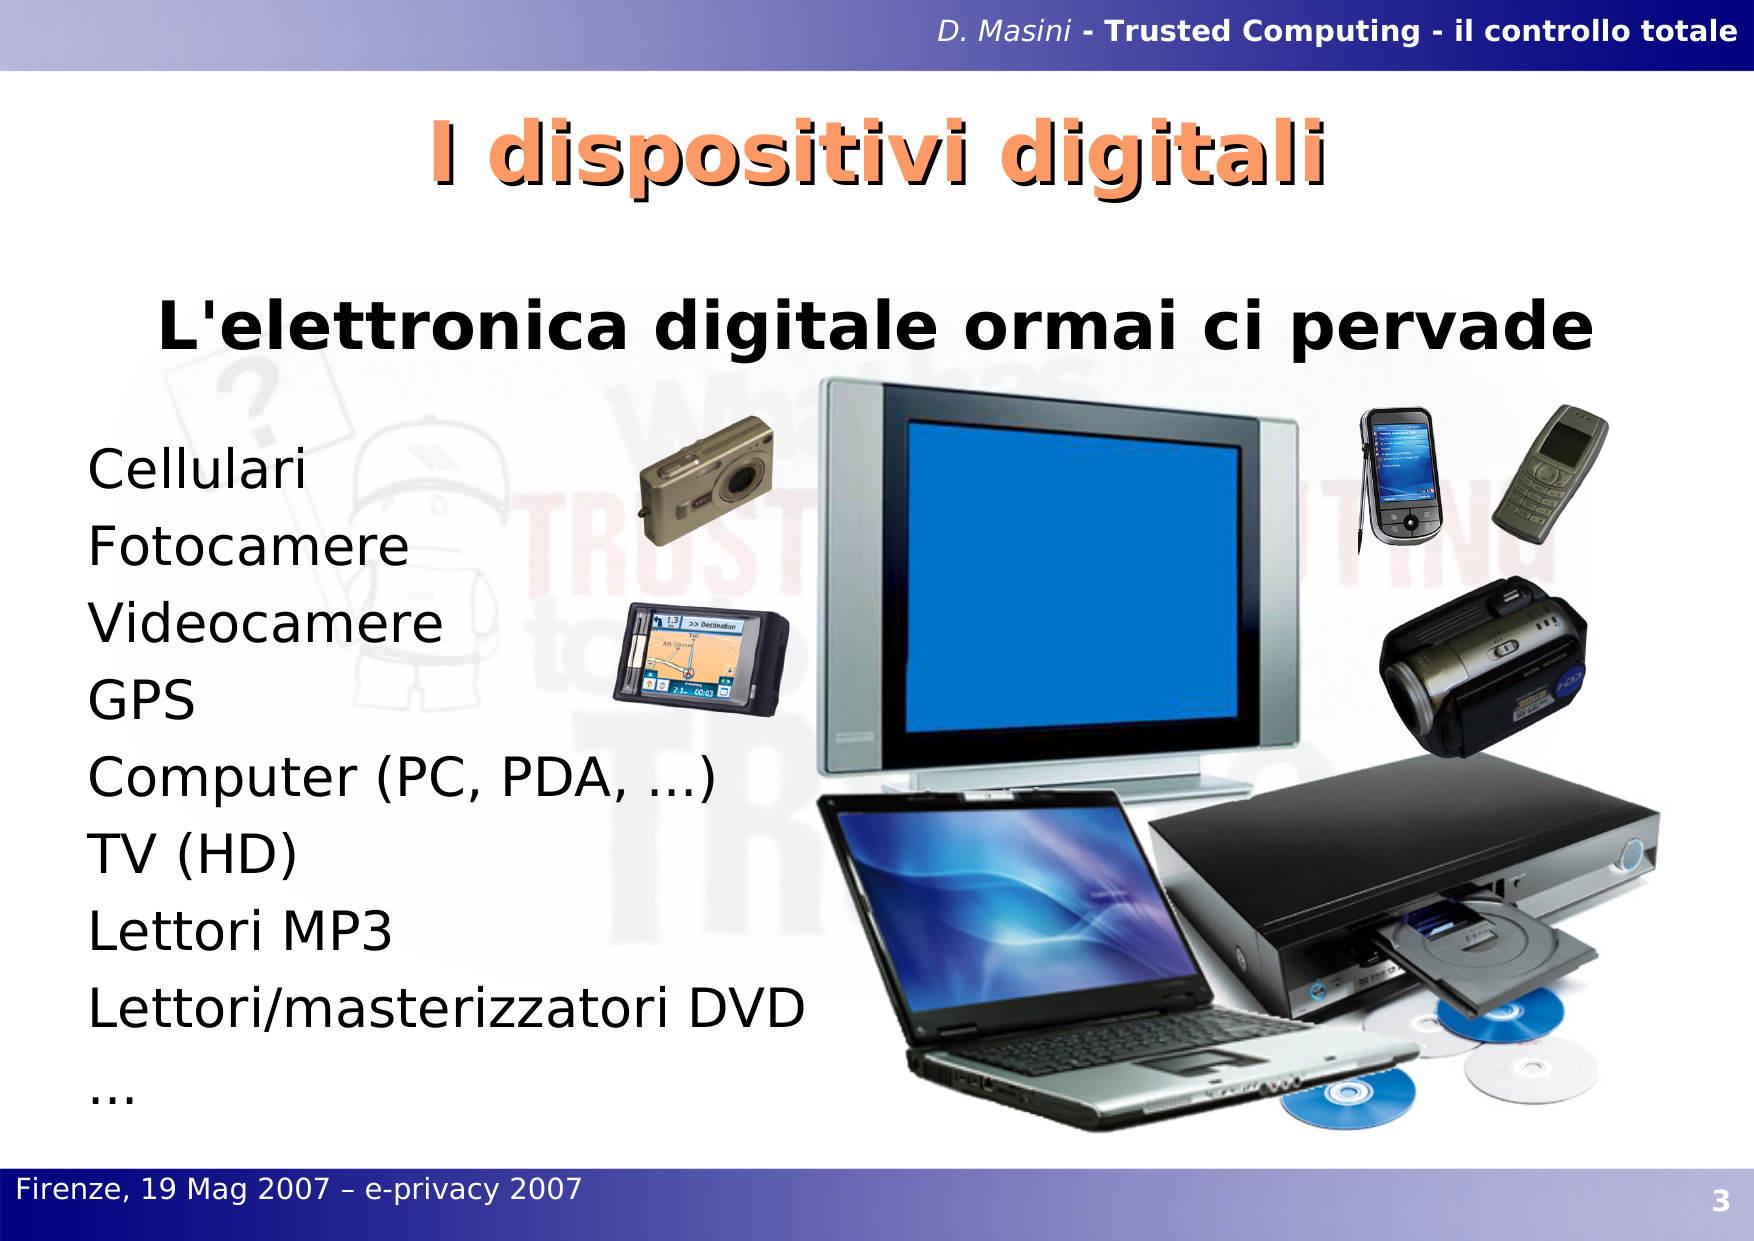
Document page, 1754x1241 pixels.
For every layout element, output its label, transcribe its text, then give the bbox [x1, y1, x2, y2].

list L'elettronica digitale ormai ci pervade Cellulari Fotocamere Videocamere GPS Computer (PC, PDA, ...) TV (HD) Lettori MP3 Lettori/masterizzatori DVD ... [87, 289, 1667, 1121]
title I dispositivi digitali [87, 49, 1667, 257]
picture [0, 0, 1754, 1241]
